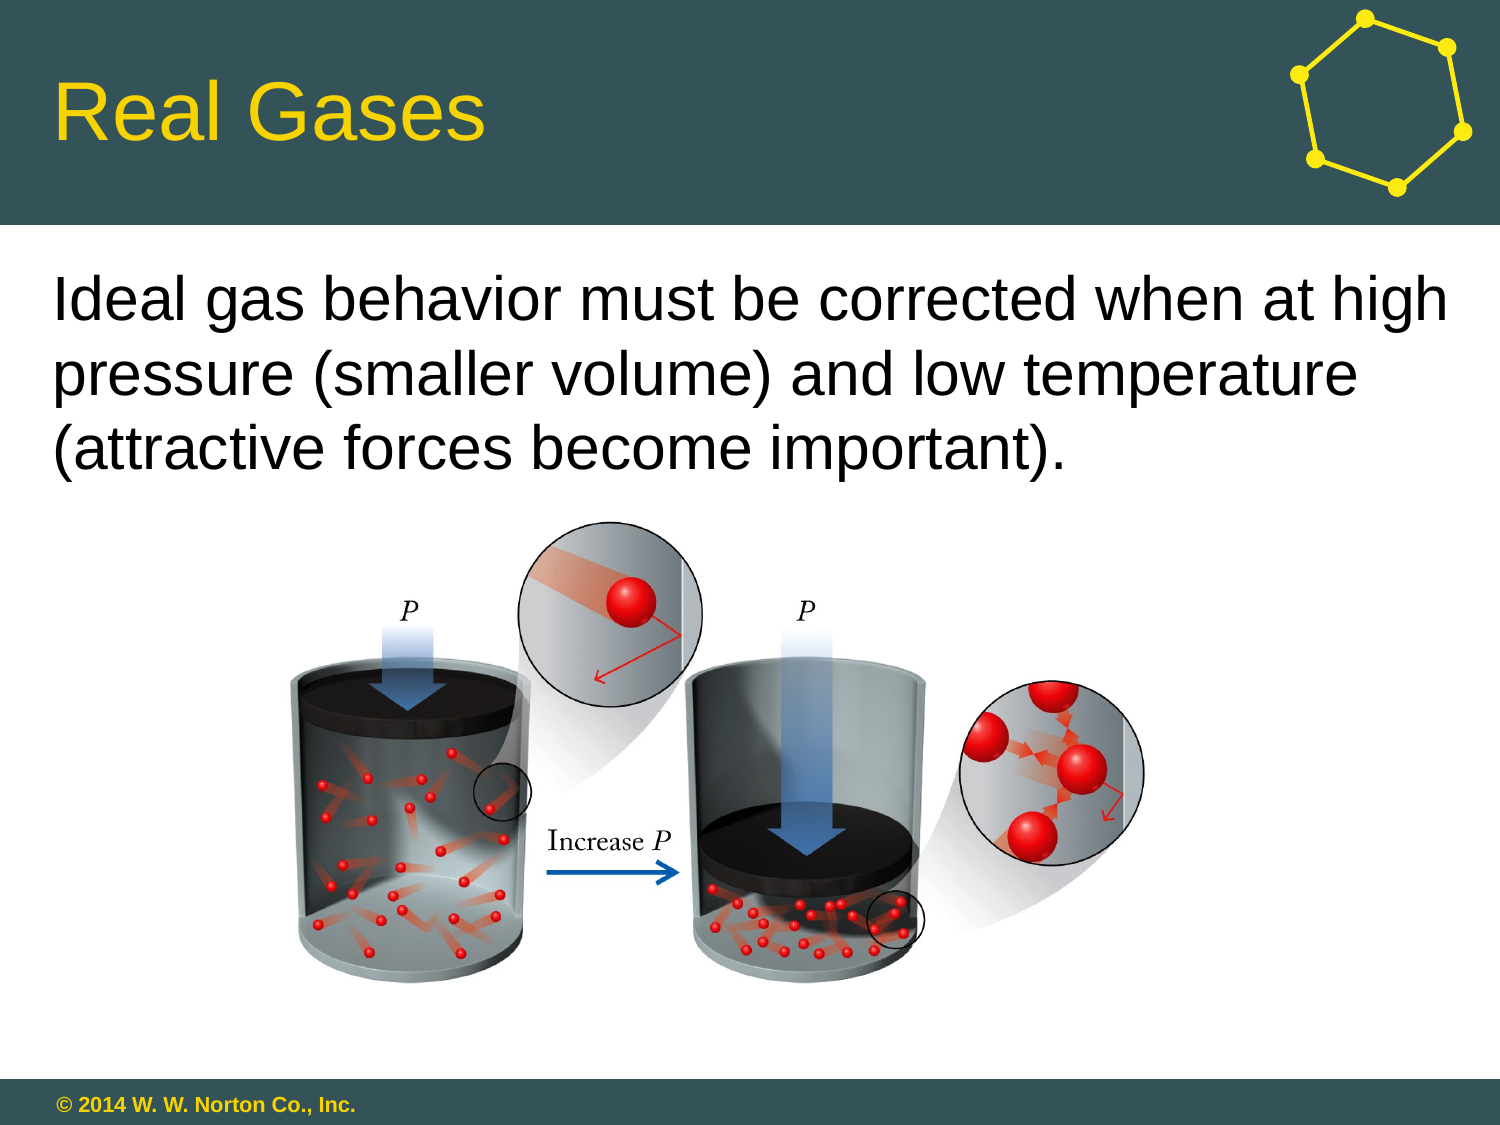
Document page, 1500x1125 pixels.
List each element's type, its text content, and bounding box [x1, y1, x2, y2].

picture [281, 515, 1151, 990]
list Ideal gas behavior must be corrected when at high pressure (smaller volume) and low temperature (attractive forces become important). [37, 249, 1475, 525]
title Real Gases [37, 19, 1118, 195]
